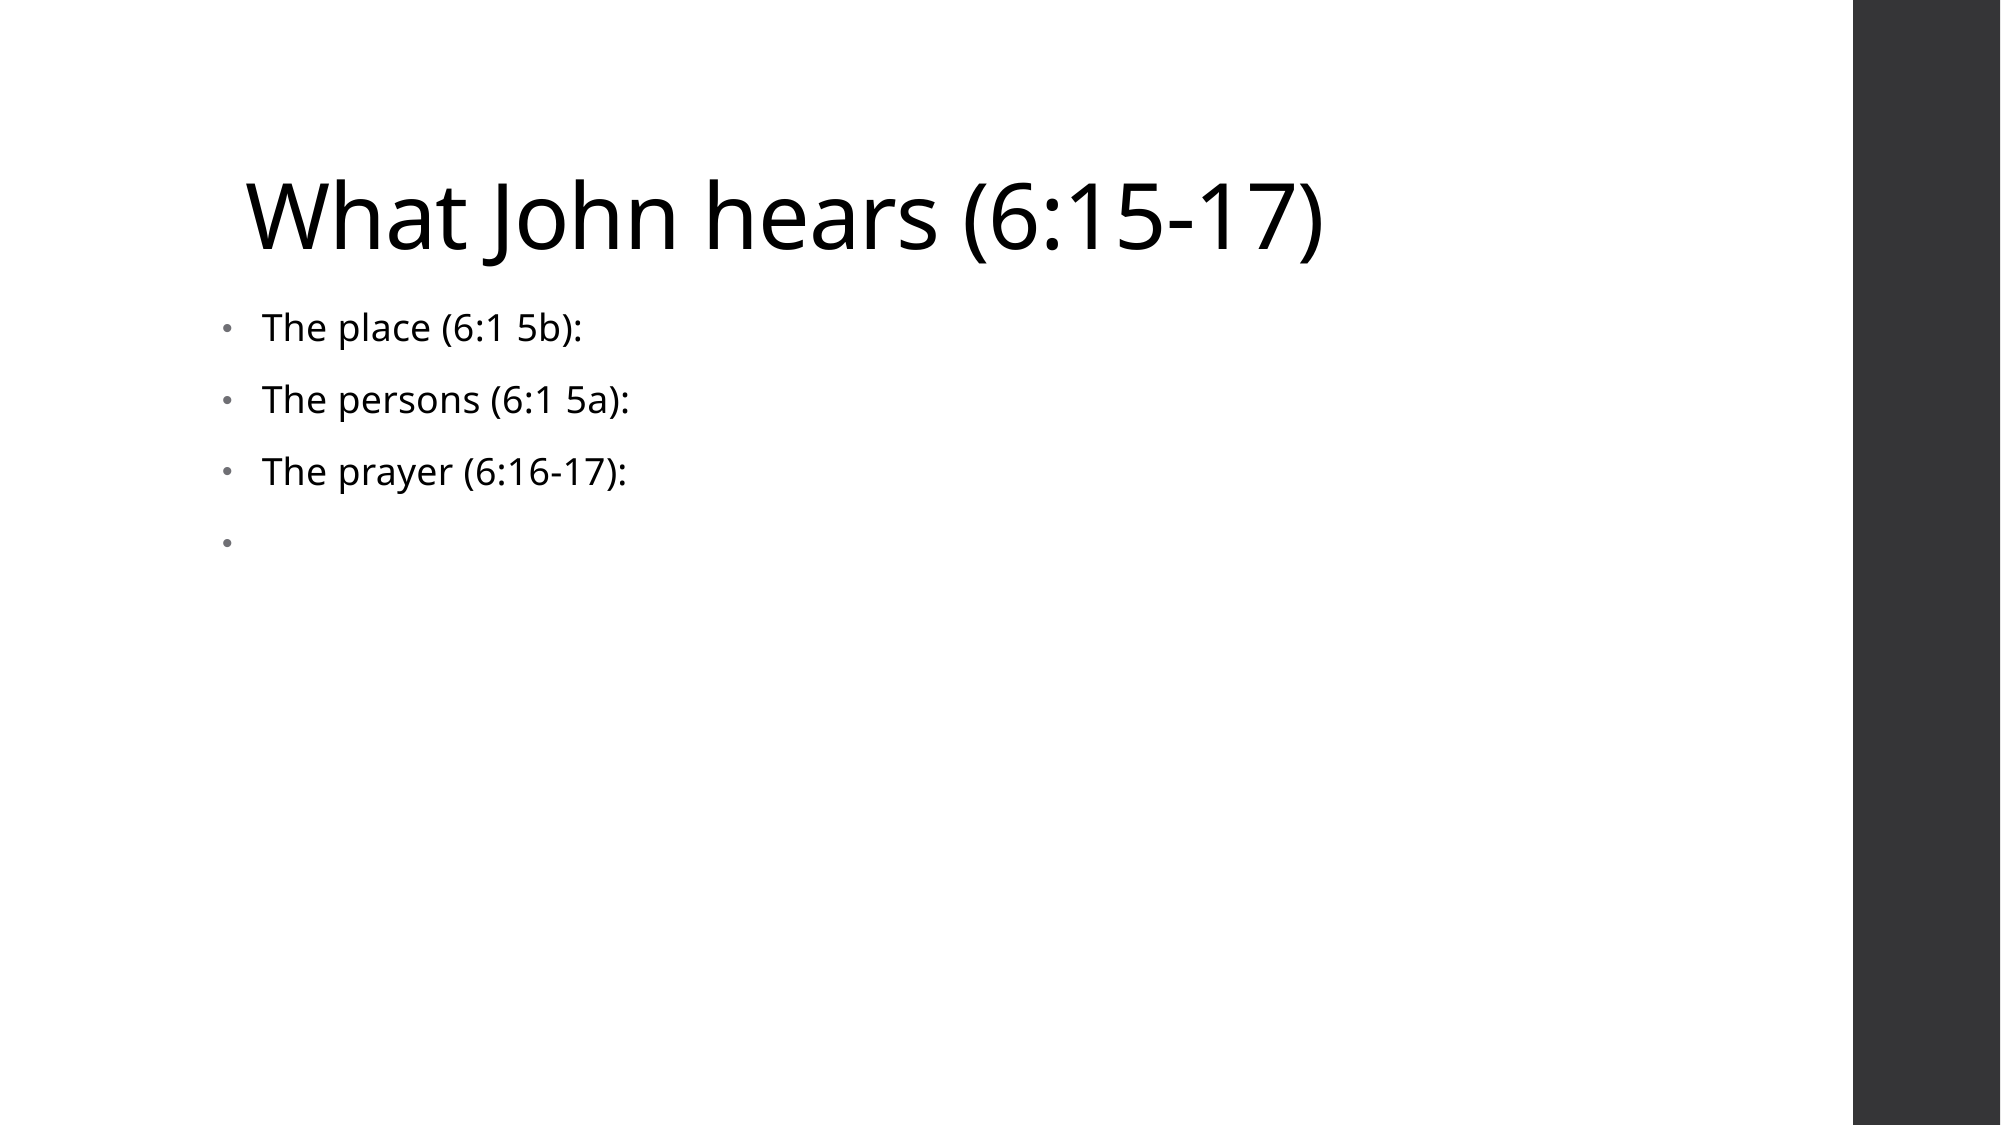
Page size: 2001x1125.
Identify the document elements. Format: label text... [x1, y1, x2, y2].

title What John hears (6:15-17) [206, 60, 1797, 278]
list The place (6:1 5b): The persons (6:1 5a): The prayer (6:16-17): [206, 299, 1617, 1014]
